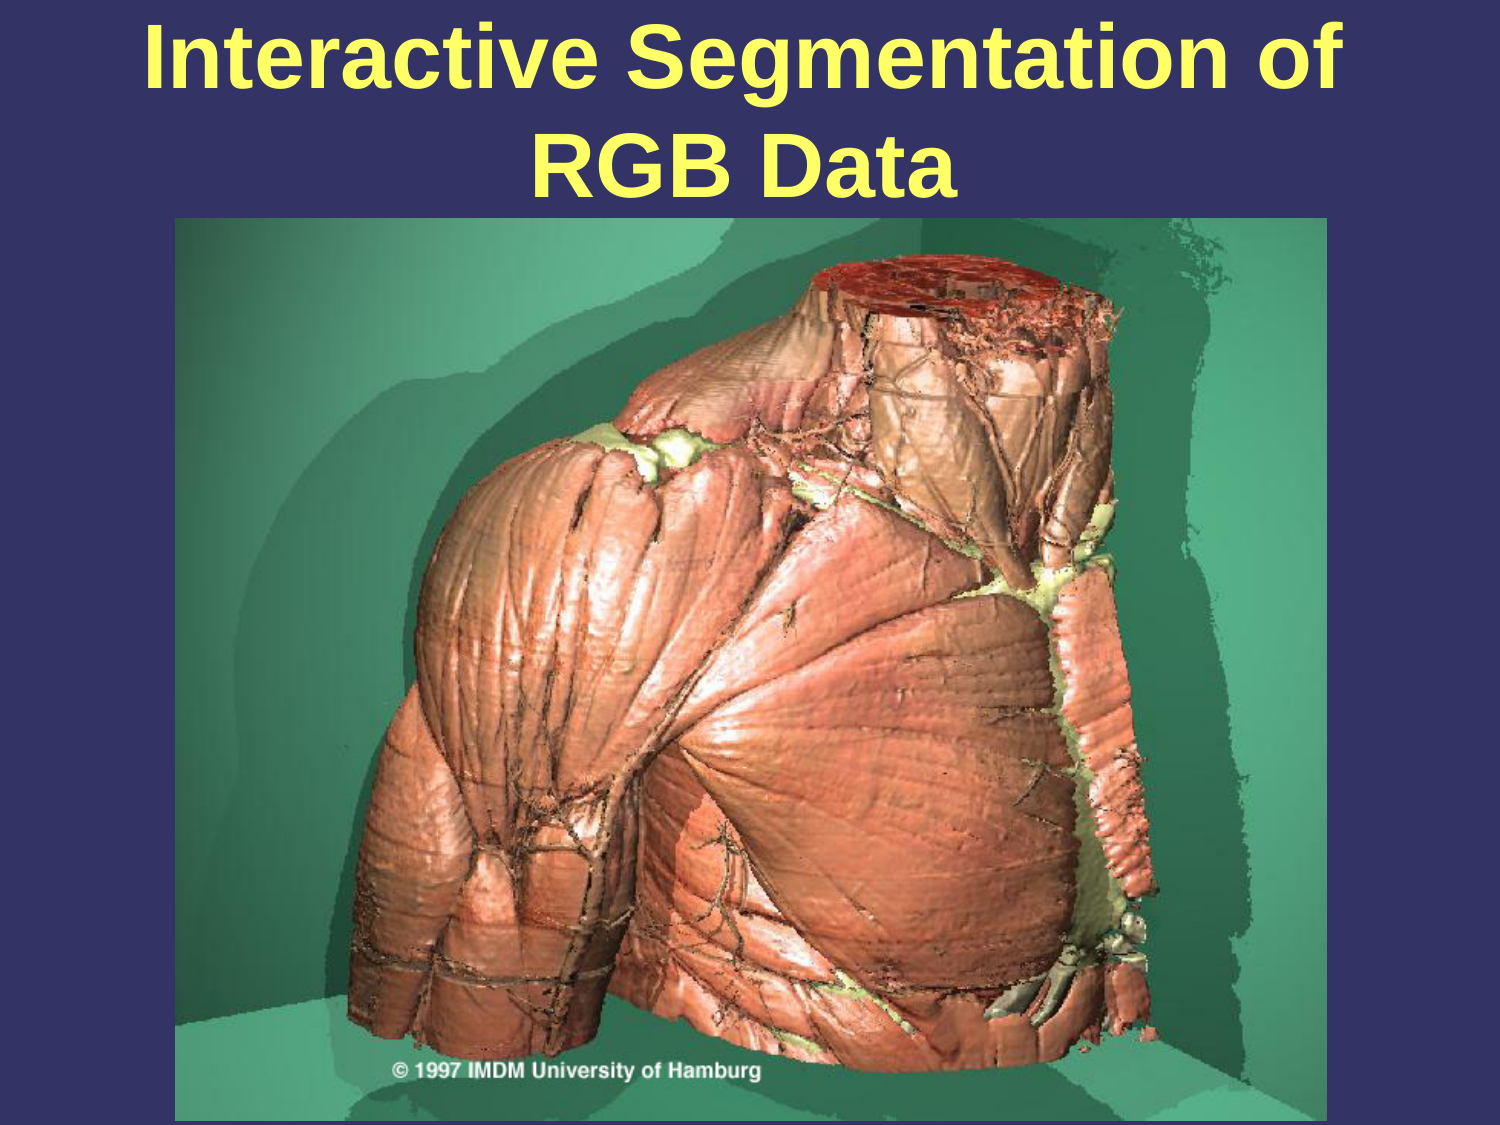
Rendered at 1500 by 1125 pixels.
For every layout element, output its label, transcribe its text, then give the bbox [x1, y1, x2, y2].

title Interactive Segmentation of RGB Data [99, 0, 1388, 225]
picture [175, 218, 1327, 1121]
